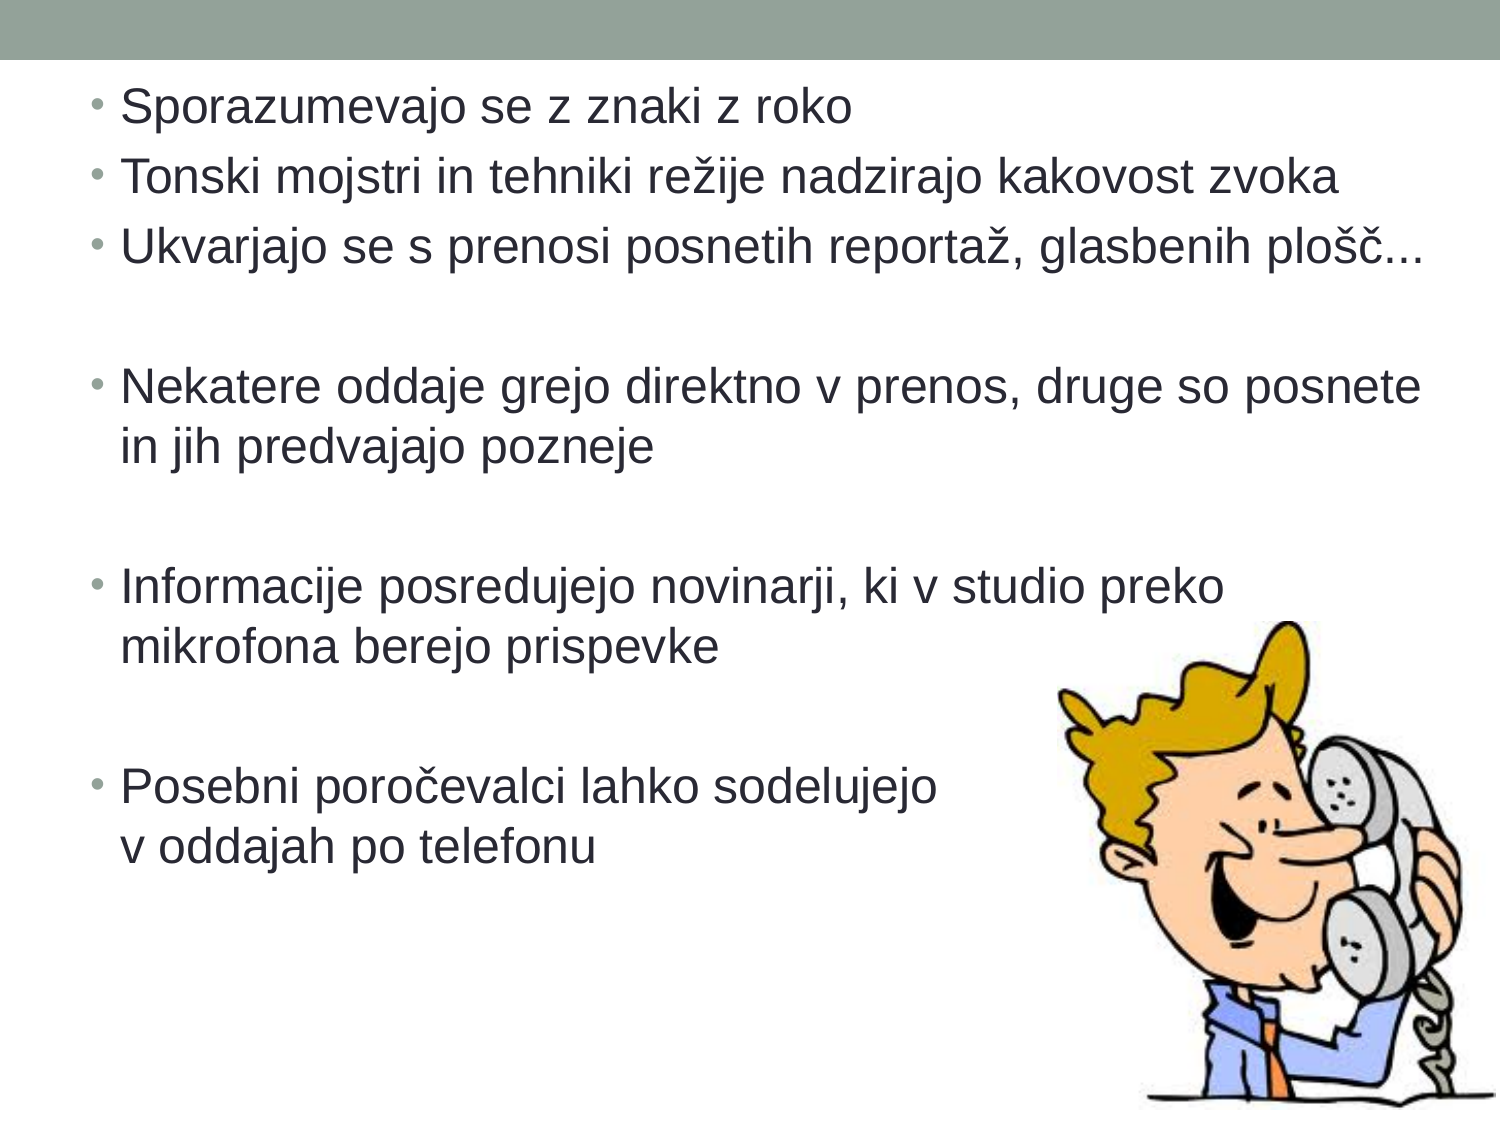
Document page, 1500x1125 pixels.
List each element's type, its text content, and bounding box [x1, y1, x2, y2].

list Sporazumevajo se z znaki z roko Tonski mojstri in tehniki režije nadzirajo kakovost zvoka Ukvarjajo se s prenosi posnetih reportaž, glasbenih plošč... Nekatere oddaje grejo direktno v prenos, druge so posnete in jih predvajajo pozneje Informacije posredujejo novinarji, ki v studio preko mikrofona berejo prispevke Posebni poročevalci lahko sodelujejo v oddajah po telefonu [75, 66, 1459, 1083]
picture [1057, 621, 1496, 1110]
